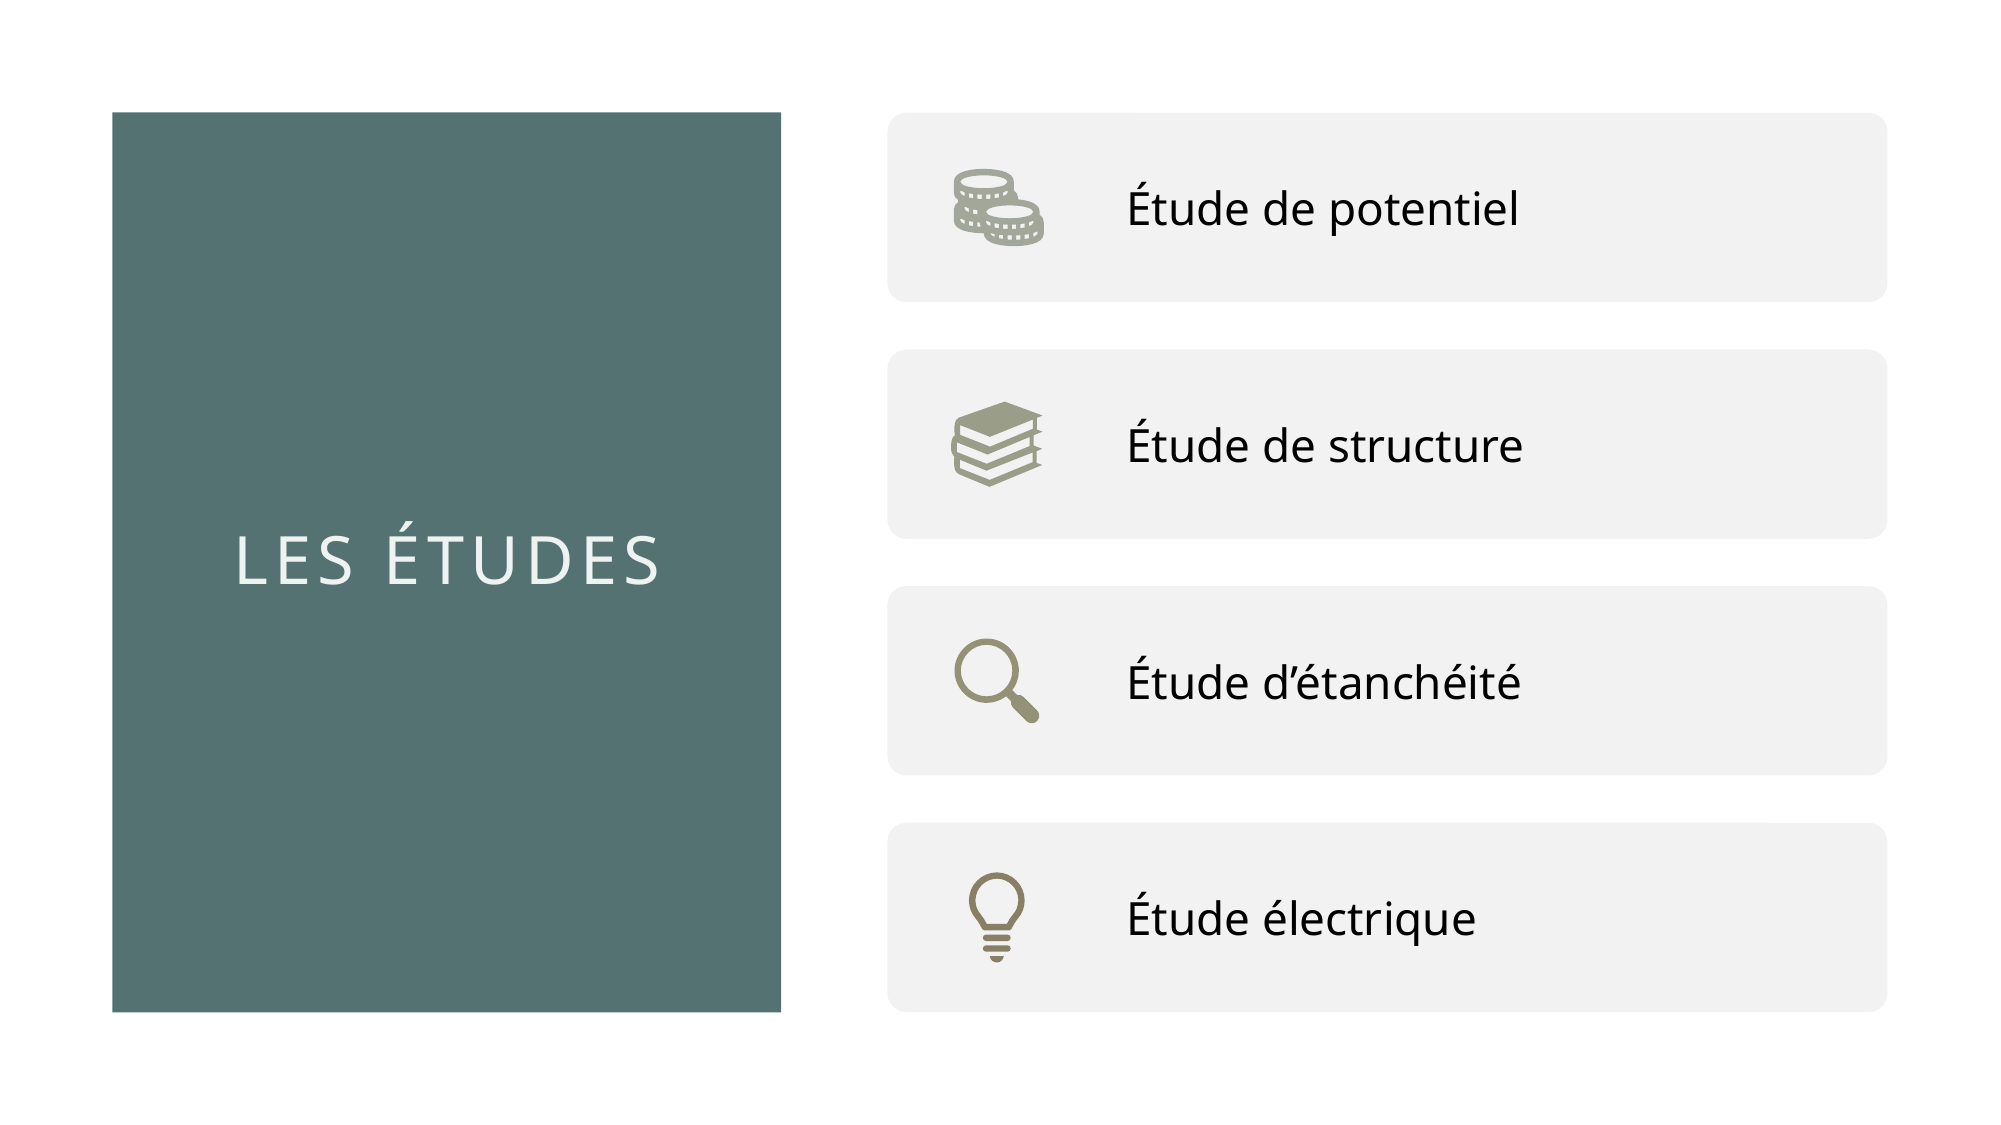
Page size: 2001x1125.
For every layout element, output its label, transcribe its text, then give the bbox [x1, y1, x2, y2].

text_box [112, 112, 782, 1013]
text_box Étude électrique [1106, 822, 1888, 1013]
text_box [887, 112, 1106, 303]
text_box Étude de structure [1106, 349, 1888, 539]
title Les études [185, 224, 709, 900]
text_box [887, 349, 1106, 539]
text_box Étude de potentiel [1106, 112, 1888, 303]
text_box [887, 586, 1106, 776]
text_box [887, 822, 1106, 1013]
text_box Étude d’étanchéité [1106, 586, 1888, 776]
